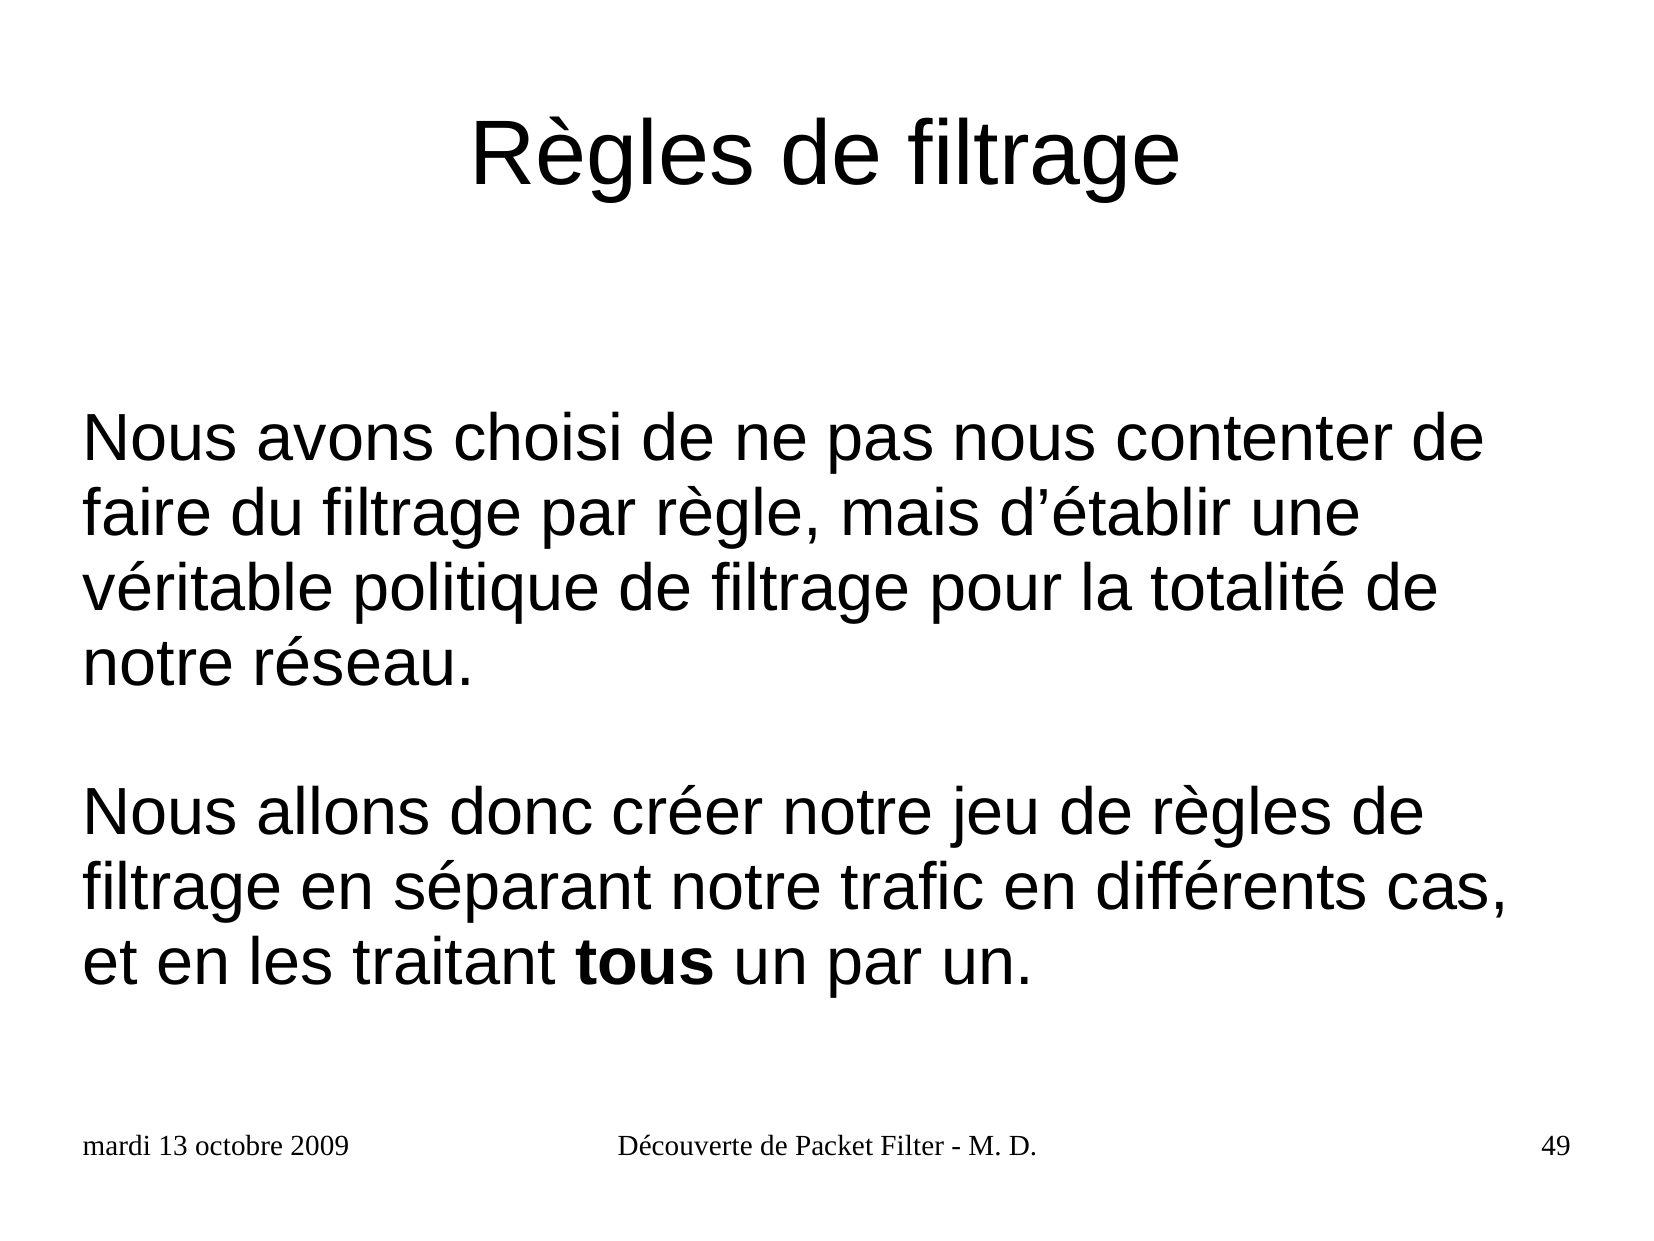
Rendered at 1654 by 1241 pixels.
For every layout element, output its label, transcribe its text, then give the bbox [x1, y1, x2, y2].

title Règles de filtrage [82, 56, 1571, 250]
subtitle Nous avons choisi de ne pas nous contenter de faire du filtrage par règle, mais d’établir une véritable politique de filtrage pour la totalité de notre réseau. Nous allons donc créer notre jeu de règles de filtrage en séparant notre trafic en différents cas, et en les traitant tous un par un. [82, 297, 1571, 1102]
